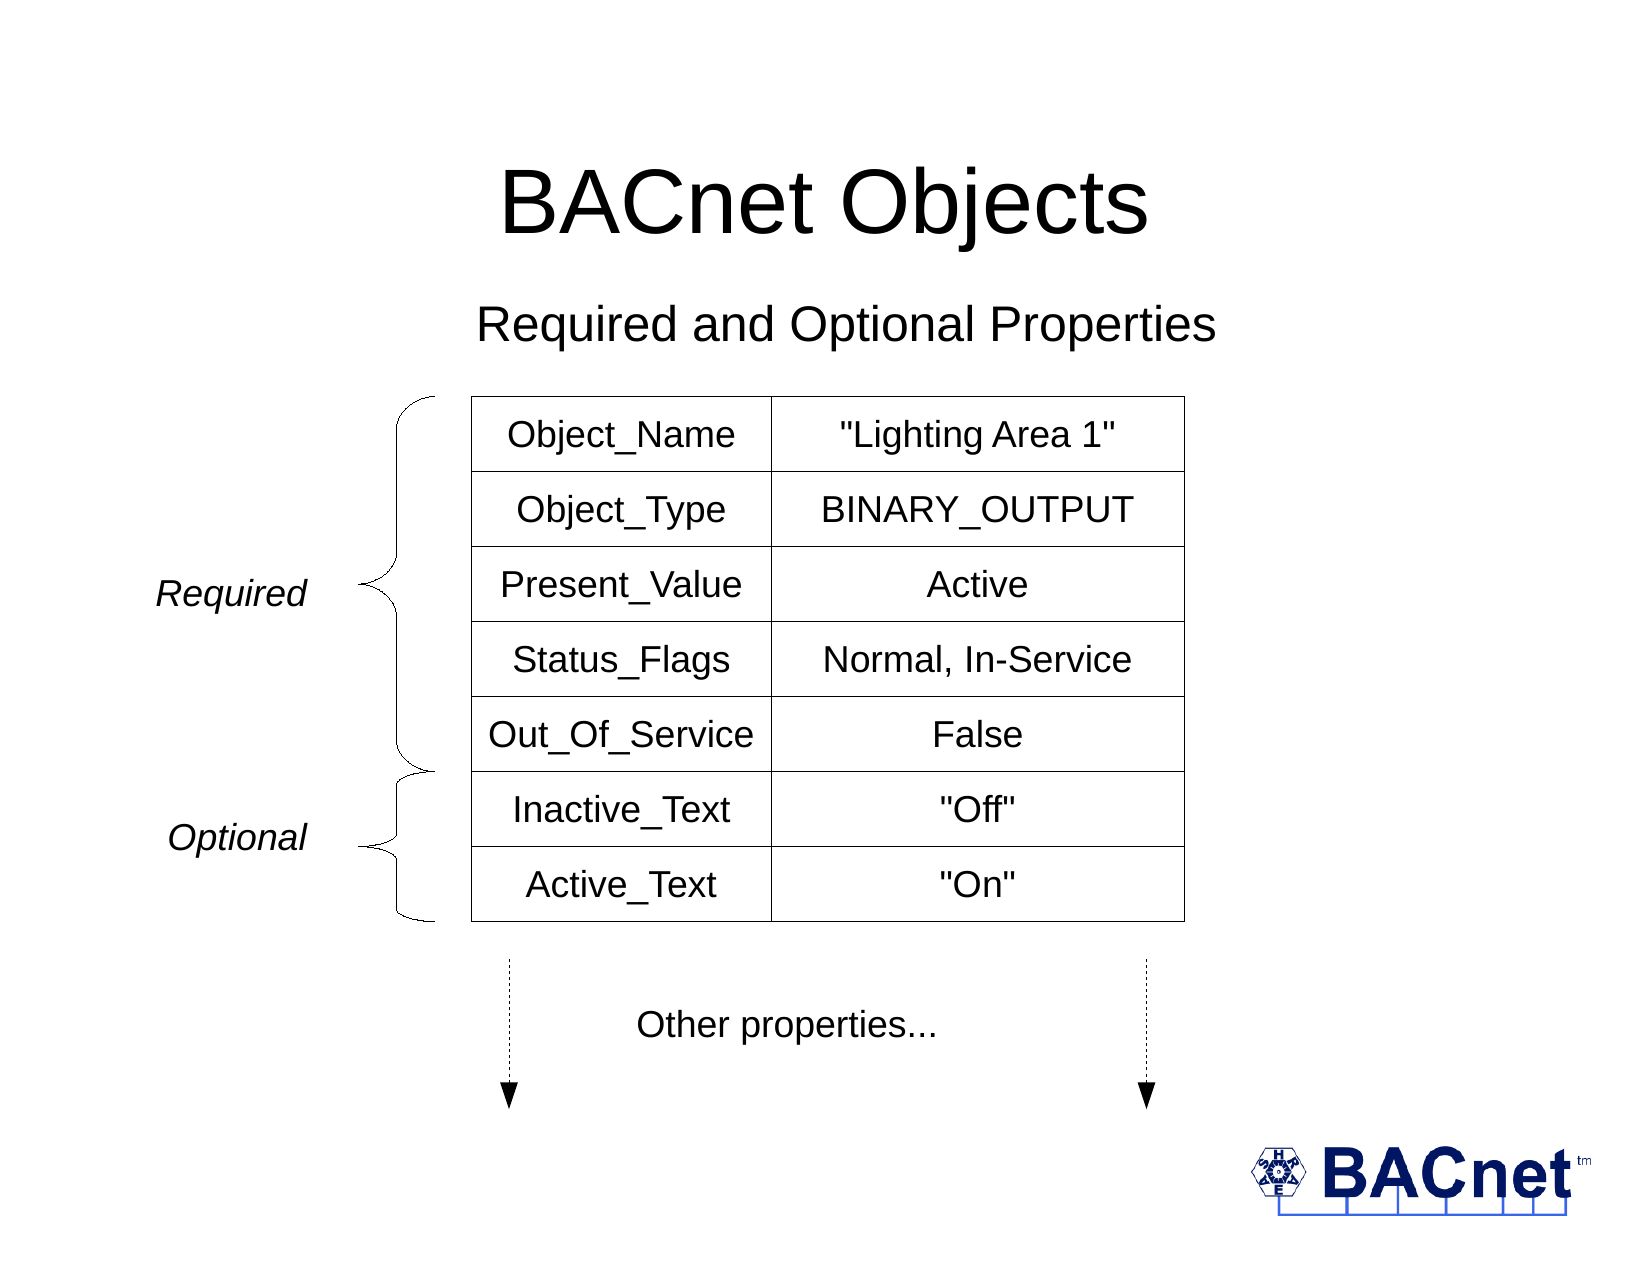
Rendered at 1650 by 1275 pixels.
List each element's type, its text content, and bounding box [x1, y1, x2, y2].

text_box Optional [134, 809, 322, 866]
text_box Normal, In-Service [772, 621, 1185, 696]
title BACnet Objects [135, 112, 1515, 291]
text_box Required [134, 564, 322, 622]
picture [1251, 1146, 1591, 1216]
text_box Object_Name [471, 396, 771, 471]
text_box False [772, 696, 1185, 771]
text_box Inactive_Text [471, 771, 772, 846]
text_box BINARY_OUTPUT [772, 471, 1185, 546]
text_box Active [772, 546, 1185, 621]
text_box Active_Text [471, 846, 772, 922]
text_box "On" [772, 846, 1185, 922]
text_box Present_Value [471, 546, 772, 621]
text_box Required and Optional Properties [284, 288, 1410, 360]
text_box "Off" [772, 771, 1185, 846]
text_box Out_Of_Service [471, 696, 772, 771]
text_box Object_Type [471, 471, 772, 546]
text_box "Lighting Area 1" [771, 396, 1185, 471]
text_box Other properties... [621, 996, 1072, 1054]
text_box Status_Flags [471, 621, 772, 696]
